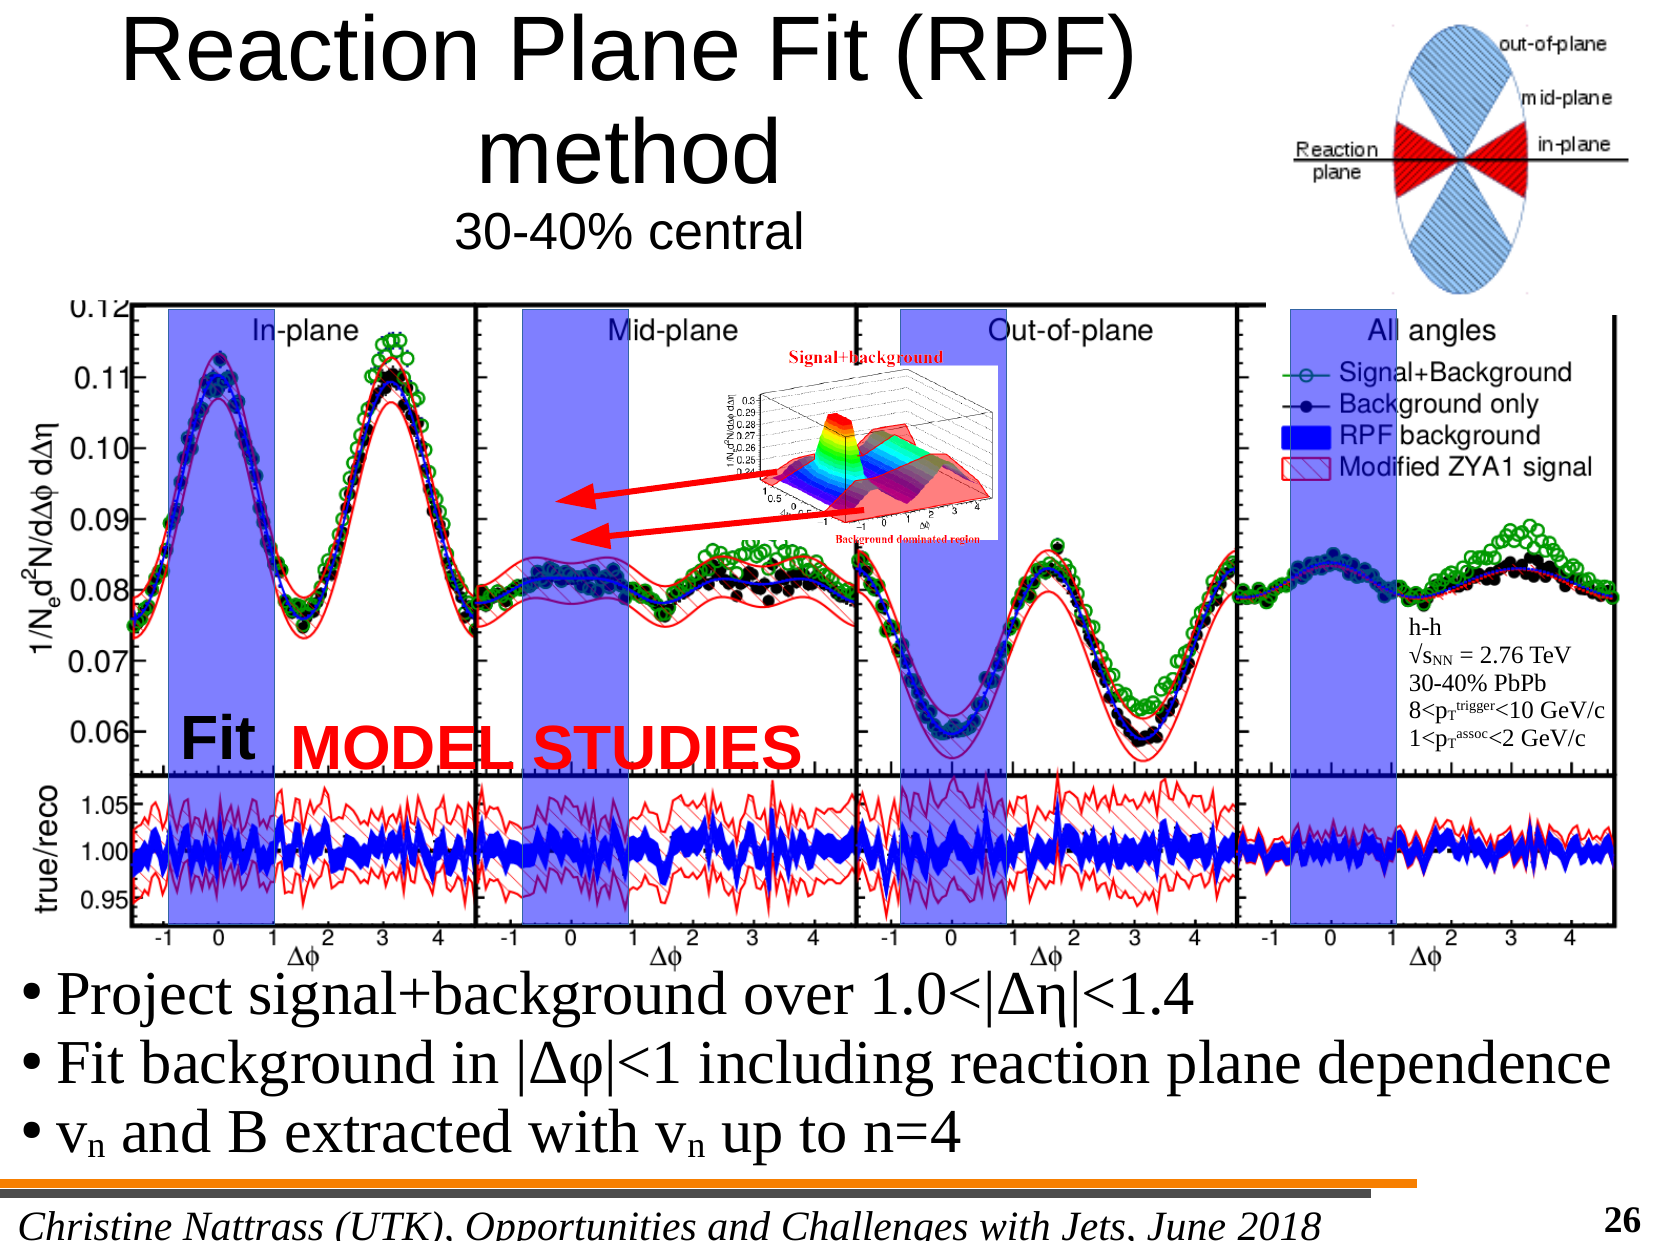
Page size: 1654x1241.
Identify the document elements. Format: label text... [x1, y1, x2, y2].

text_box [1290, 309, 1397, 925]
text_box [168, 309, 275, 695]
title Reaction Plane Fit (RPF) method 30-40% central [0, 0, 1261, 262]
text_box [900, 791, 1007, 925]
text_box [522, 309, 629, 705]
text_box [900, 556, 1007, 705]
text_box Fit [165, 695, 301, 781]
text_box [900, 309, 1007, 344]
text_box [168, 781, 275, 925]
text_box [522, 791, 629, 925]
text_box MODEL STUDIES [275, 705, 1176, 791]
text_box h-h √sNN = 2.76 TeV 30-40% PbPb 8<pTtrigger<10 GeV/c 1<pTassoc<2 GeV/c [1394, 605, 1654, 789]
text_box Project signal+background over 1.0<|Δη|<1.4 Fit background in |Δφ|<1 including reaction plane dependence vn and B extracted with vn up to n=4 [5, 951, 1642, 1241]
picture [0, 14, 1654, 982]
